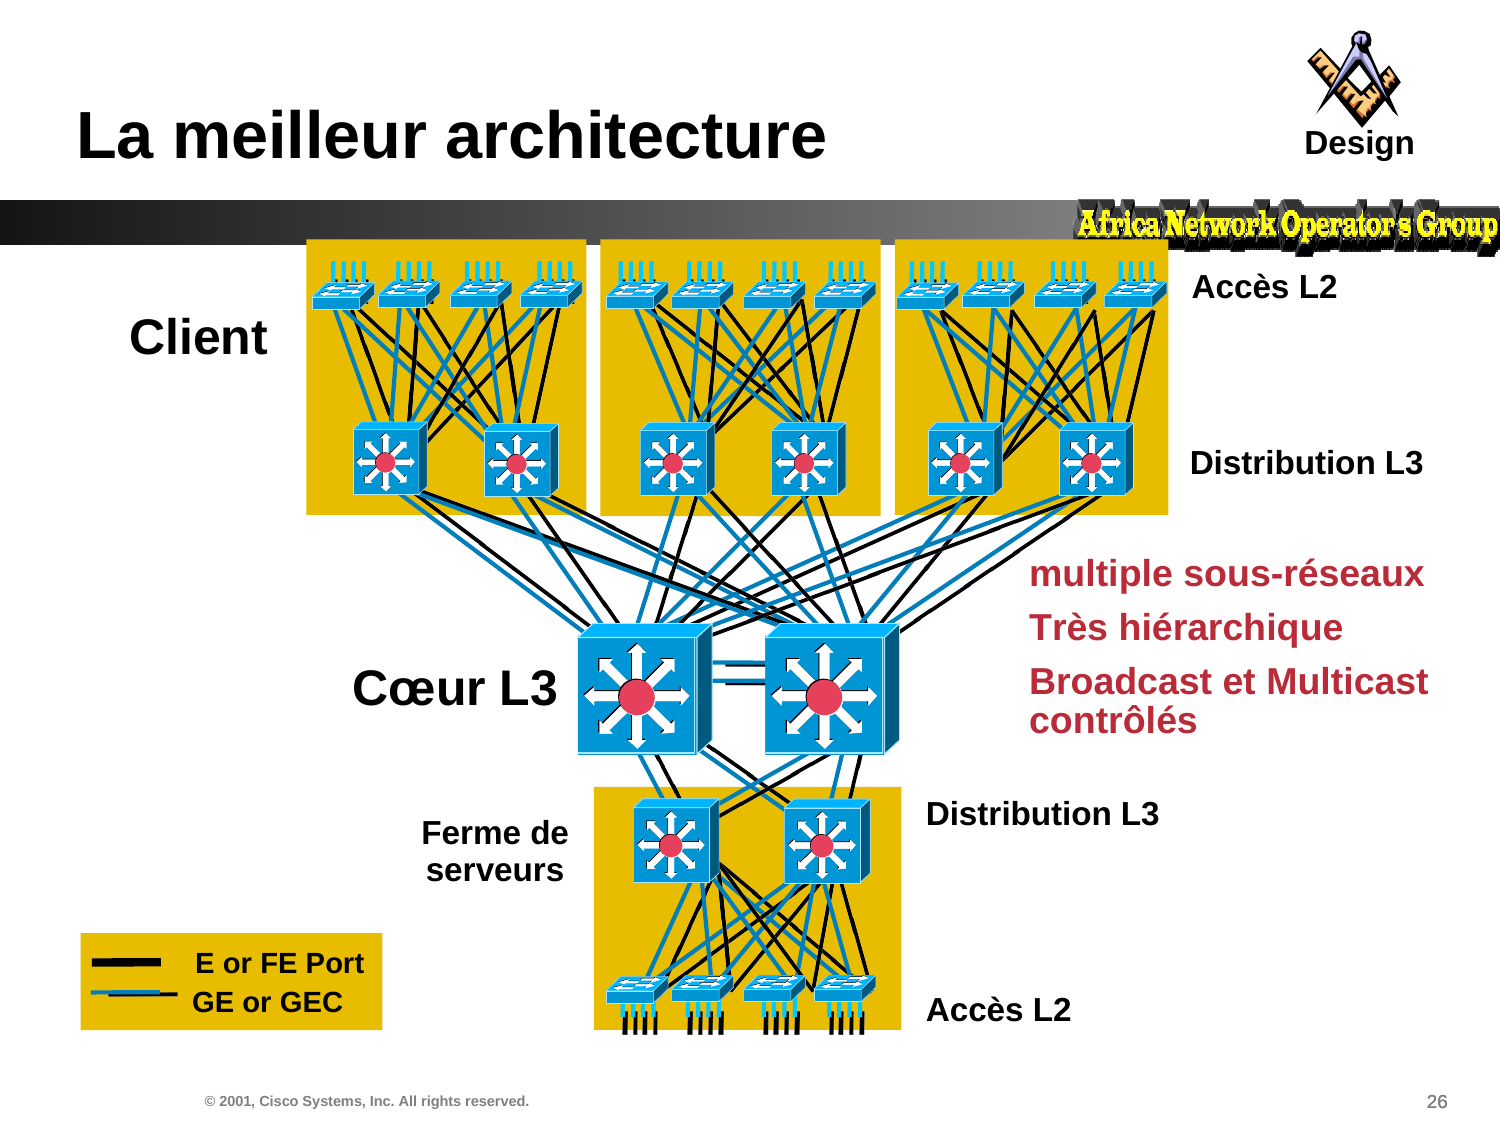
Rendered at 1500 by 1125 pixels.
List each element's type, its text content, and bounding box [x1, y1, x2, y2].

text_box [494, 342, 506, 364]
picture [1079, 281, 1097, 309]
text_box [1052, 413, 1065, 422]
text_box [490, 308, 503, 345]
text_box [1013, 319, 1042, 366]
text_box [415, 394, 439, 421]
picture [968, 431, 1003, 497]
text_box [724, 898, 737, 923]
picture [671, 975, 685, 989]
text_box [769, 943, 795, 975]
text_box [1105, 344, 1124, 399]
text_box [711, 934, 723, 951]
text_box [656, 309, 695, 343]
picture [621, 286, 652, 292]
picture [1070, 180, 1500, 275]
text_box [416, 367, 432, 385]
text_box [399, 350, 411, 368]
text_box [1006, 386, 1019, 416]
text_box [639, 309, 689, 422]
text_box [520, 308, 556, 423]
text_box [998, 309, 1010, 323]
text_box [777, 1002, 784, 1030]
picture [776, 435, 832, 491]
picture [1141, 282, 1156, 286]
text_box [458, 372, 465, 381]
text_box [306, 239, 587, 515]
text_box [1041, 403, 1050, 412]
picture [719, 281, 735, 309]
picture [633, 798, 659, 808]
text_box [724, 390, 750, 419]
picture [862, 281, 877, 309]
text_box [768, 923, 778, 934]
picture [520, 280, 537, 295]
text_box [439, 370, 451, 388]
text_box E or FE Port [176, 936, 384, 989]
text_box [1056, 497, 1093, 515]
picture [654, 281, 669, 309]
picture [773, 645, 875, 747]
text_box Distribution L3 [913, 792, 1173, 839]
picture [765, 623, 901, 757]
text_box [534, 498, 567, 515]
text_box [674, 497, 694, 517]
picture [645, 435, 701, 491]
text_box [787, 1002, 794, 1030]
text_box [790, 504, 807, 517]
text_box [801, 952, 816, 985]
picture [682, 291, 697, 296]
picture [605, 976, 619, 1004]
text_box [734, 879, 759, 903]
text_box [746, 913, 756, 923]
picture [640, 422, 648, 430]
text_box Client [117, 306, 281, 437]
picture [813, 975, 827, 1002]
picture [862, 975, 877, 1002]
text_box [428, 406, 451, 436]
text_box [748, 382, 757, 391]
text_box [704, 497, 731, 517]
text_box [791, 309, 803, 334]
picture [377, 280, 395, 308]
picture [998, 282, 1014, 286]
picture [716, 806, 720, 880]
picture [656, 976, 669, 1004]
text_box [1079, 309, 1093, 326]
text_box [834, 786, 850, 798]
picture [807, 422, 847, 497]
picture [605, 281, 618, 309]
text_box [459, 409, 484, 435]
picture [1077, 422, 1135, 497]
picture [617, 986, 631, 991]
picture [829, 285, 860, 293]
text_box [1090, 367, 1108, 422]
text_box [753, 923, 761, 931]
text_box [729, 931, 752, 961]
text_box [993, 316, 1007, 362]
text_box [766, 791, 784, 806]
text_box [695, 354, 711, 414]
text_box [807, 497, 824, 517]
text_box [693, 500, 714, 517]
picture [465, 285, 495, 291]
picture [497, 280, 513, 308]
picture [642, 975, 658, 982]
text_box [472, 358, 491, 384]
text_box [955, 340, 986, 410]
text_box [448, 357, 459, 375]
text_box [930, 318, 981, 422]
text_box [821, 954, 846, 975]
text_box [659, 786, 676, 798]
text_box [792, 904, 807, 931]
text_box [717, 326, 741, 363]
picture [771, 422, 779, 430]
text_box [455, 391, 463, 401]
text_box [727, 921, 744, 938]
text_box [947, 319, 987, 359]
text_box [1010, 340, 1034, 382]
text_box [1048, 396, 1056, 405]
text_box [720, 309, 749, 349]
text_box [771, 378, 801, 415]
text_box [842, 1002, 849, 1030]
text_box [832, 1002, 838, 1030]
text_box [768, 884, 795, 906]
text_box [1064, 398, 1086, 422]
picture [585, 645, 688, 747]
text_box Distribution L3 [1177, 442, 1437, 488]
text_box [759, 930, 771, 945]
text_box [987, 371, 1003, 422]
text_box [756, 309, 785, 352]
text_box [777, 933, 799, 964]
text_box [844, 786, 902, 1030]
text_box [797, 987, 829, 1030]
picture [616, 292, 631, 296]
text_box [712, 380, 739, 411]
picture [1070, 282, 1086, 286]
text_box [676, 786, 744, 800]
text_box [546, 497, 582, 515]
text_box [992, 358, 1004, 374]
text_box [1009, 373, 1025, 390]
picture [671, 281, 685, 296]
text_box [721, 871, 727, 879]
text_box Cœur L3 [340, 659, 571, 722]
text_box [1048, 316, 1078, 369]
text_box [807, 885, 826, 944]
text_box [693, 412, 697, 422]
text_box [1134, 309, 1151, 326]
picture [927, 422, 944, 497]
text_box [749, 348, 759, 363]
picture [722, 975, 735, 1002]
picture [644, 752, 703, 757]
text_box [625, 1004, 633, 1030]
picture [835, 798, 871, 884]
text_box [663, 326, 694, 388]
text_box [413, 380, 426, 412]
picture [312, 282, 326, 297]
text_box [689, 961, 708, 975]
text_box [1019, 497, 1071, 515]
text_box [760, 904, 769, 911]
picture [489, 436, 545, 491]
text_box [720, 789, 755, 813]
text_box [771, 346, 791, 370]
picture [754, 292, 769, 296]
text_box [1083, 319, 1096, 353]
text_box [600, 239, 881, 517]
text_box Design [1292, 118, 1428, 168]
picture [743, 975, 756, 989]
text_box [394, 364, 410, 421]
text_box GE or GEC [172, 976, 363, 1029]
text_box [1059, 342, 1081, 377]
text_box [809, 309, 837, 337]
text_box [748, 954, 780, 975]
text_box [818, 965, 832, 975]
text_box [690, 1002, 698, 1030]
text_box [1087, 350, 1099, 370]
picture [550, 423, 560, 497]
picture [578, 623, 592, 630]
text_box [593, 786, 686, 1030]
text_box [720, 796, 784, 897]
text_box [1041, 364, 1053, 381]
text_box [1113, 319, 1149, 422]
picture [790, 813, 854, 877]
text_box [462, 380, 473, 395]
text_box [755, 376, 763, 384]
picture [622, 980, 652, 987]
picture [358, 434, 413, 490]
text_box [517, 497, 539, 515]
picture [638, 813, 703, 877]
text_box [1065, 365, 1084, 389]
text_box [700, 309, 714, 345]
text_box [1055, 386, 1066, 399]
text_box [470, 393, 496, 423]
picture [962, 281, 975, 295]
picture [568, 280, 583, 308]
text_box [408, 496, 439, 515]
text_box [488, 308, 494, 316]
picture [1034, 281, 1047, 295]
picture [912, 287, 942, 294]
picture [323, 292, 337, 297]
text_box [774, 915, 784, 925]
text_box [706, 884, 722, 936]
picture [423, 422, 428, 493]
text_box [456, 308, 484, 362]
text_box [434, 385, 445, 397]
text_box [80, 933, 383, 1031]
picture [687, 979, 717, 986]
picture [426, 280, 441, 308]
text_box [766, 328, 788, 358]
text_box [362, 330, 393, 406]
text_box [740, 360, 752, 374]
text_box [428, 416, 522, 515]
text_box [417, 331, 441, 376]
picture [360, 295, 375, 310]
picture [907, 292, 922, 297]
picture [352, 421, 398, 496]
text_box [762, 367, 772, 379]
text_box [420, 308, 449, 359]
picture [1064, 435, 1119, 490]
text_box [716, 356, 732, 371]
text_box [716, 398, 784, 517]
text_box [677, 908, 705, 960]
text_box [954, 497, 981, 515]
text_box [814, 406, 820, 422]
text_box [766, 1002, 773, 1030]
text_box [918, 497, 961, 515]
text_box [509, 308, 537, 349]
picture [1307, 29, 1402, 118]
picture [1138, 294, 1167, 309]
text_box [466, 333, 488, 371]
text_box [636, 1004, 642, 1030]
text_box Accès L2 [913, 985, 1084, 1035]
picture [896, 282, 909, 297]
picture [1104, 281, 1118, 295]
text_box [780, 884, 811, 918]
text_box [1015, 410, 1043, 444]
text_box [823, 913, 844, 966]
text_box [1004, 399, 1032, 434]
picture [813, 281, 827, 309]
text_box [711, 404, 728, 422]
picture [942, 282, 960, 310]
text_box [974, 419, 1059, 515]
picture [449, 280, 464, 308]
text_box [759, 391, 790, 418]
picture [704, 684, 714, 756]
text_box [794, 331, 806, 351]
text_box [821, 309, 856, 422]
text_box [774, 786, 832, 798]
text_box [1032, 376, 1045, 393]
text_box [732, 941, 762, 981]
text_box [430, 501, 467, 515]
text_box [712, 948, 726, 975]
text_box [669, 946, 706, 982]
text_box [1051, 379, 1058, 387]
text_box [894, 239, 1169, 515]
picture [328, 286, 359, 293]
text_box Accès L2 [1179, 263, 1350, 313]
picture [687, 285, 718, 292]
text_box [338, 310, 389, 421]
text_box [651, 884, 701, 976]
text_box [541, 308, 548, 316]
picture [829, 979, 859, 985]
text_box [713, 367, 726, 395]
text_box [770, 497, 801, 517]
text_box [701, 1002, 708, 1030]
text_box multiple sous-réseaux Très hiérarchique Broadcast et Multicast contrôlés [1017, 548, 1449, 748]
text_box [786, 926, 801, 941]
text_box [711, 1002, 718, 1030]
text_box [797, 348, 815, 414]
picture [998, 294, 1025, 309]
picture [393, 285, 423, 292]
text_box [400, 308, 414, 354]
picture [798, 988, 806, 1002]
text_box [812, 324, 833, 380]
text_box [497, 360, 515, 423]
text_box Ferme de serveurs [404, 808, 587, 895]
text_box [656, 988, 687, 1030]
picture [743, 281, 757, 296]
picture [703, 422, 716, 497]
picture [784, 798, 829, 808]
text_box [448, 398, 458, 408]
text_box [1003, 429, 1018, 453]
text_box [1102, 318, 1130, 356]
picture [759, 979, 789, 986]
text_box [646, 1004, 653, 1030]
picture [824, 291, 839, 296]
text_box [480, 376, 497, 414]
text_box [355, 310, 394, 352]
text_box [832, 884, 865, 975]
picture [933, 435, 988, 490]
text_box [512, 335, 531, 394]
text_box [931, 310, 942, 320]
text_box [852, 1002, 859, 1030]
text_box [699, 343, 712, 356]
text_box [723, 884, 748, 912]
text_box [805, 941, 818, 955]
text_box [734, 371, 745, 381]
title La meilleur architecture [62, 41, 1314, 180]
picture [577, 631, 697, 638]
text_box [779, 363, 798, 398]
text_box [721, 981, 763, 1030]
text_box [1027, 390, 1038, 401]
text_box [1073, 382, 1090, 417]
picture [791, 295, 806, 309]
